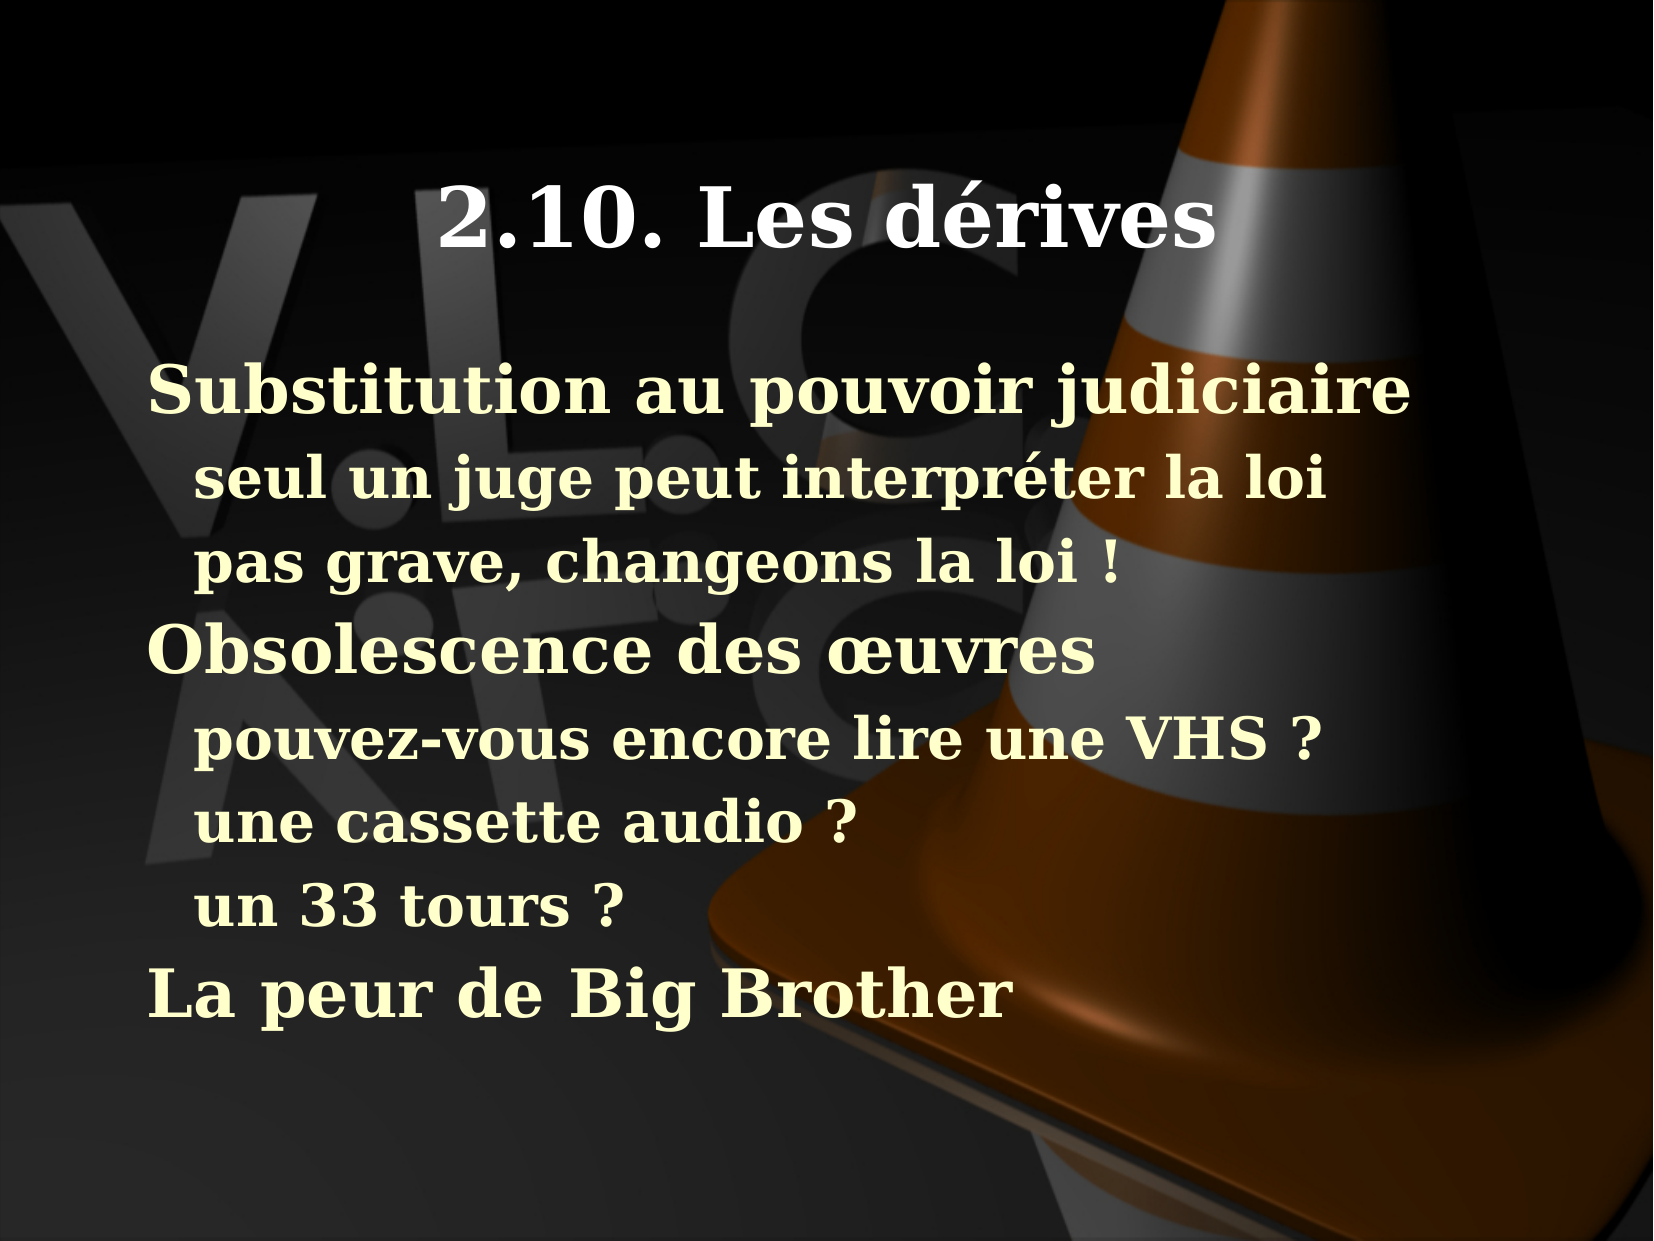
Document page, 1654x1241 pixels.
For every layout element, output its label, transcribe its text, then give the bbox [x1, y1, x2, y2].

picture [0, 0, 1653, 1241]
title 2.10. Les dérives [121, 114, 1534, 322]
list Substitution au pouvoir judiciaire seul un juge peut interpréter la loi pas grave, changeons la loi ! Obsolescence des œuvres pouvez-vous encore lire une VHS ? une cassette audio ? un 33 tours ? La peur de Big Brother [134, 350, 1516, 1133]
